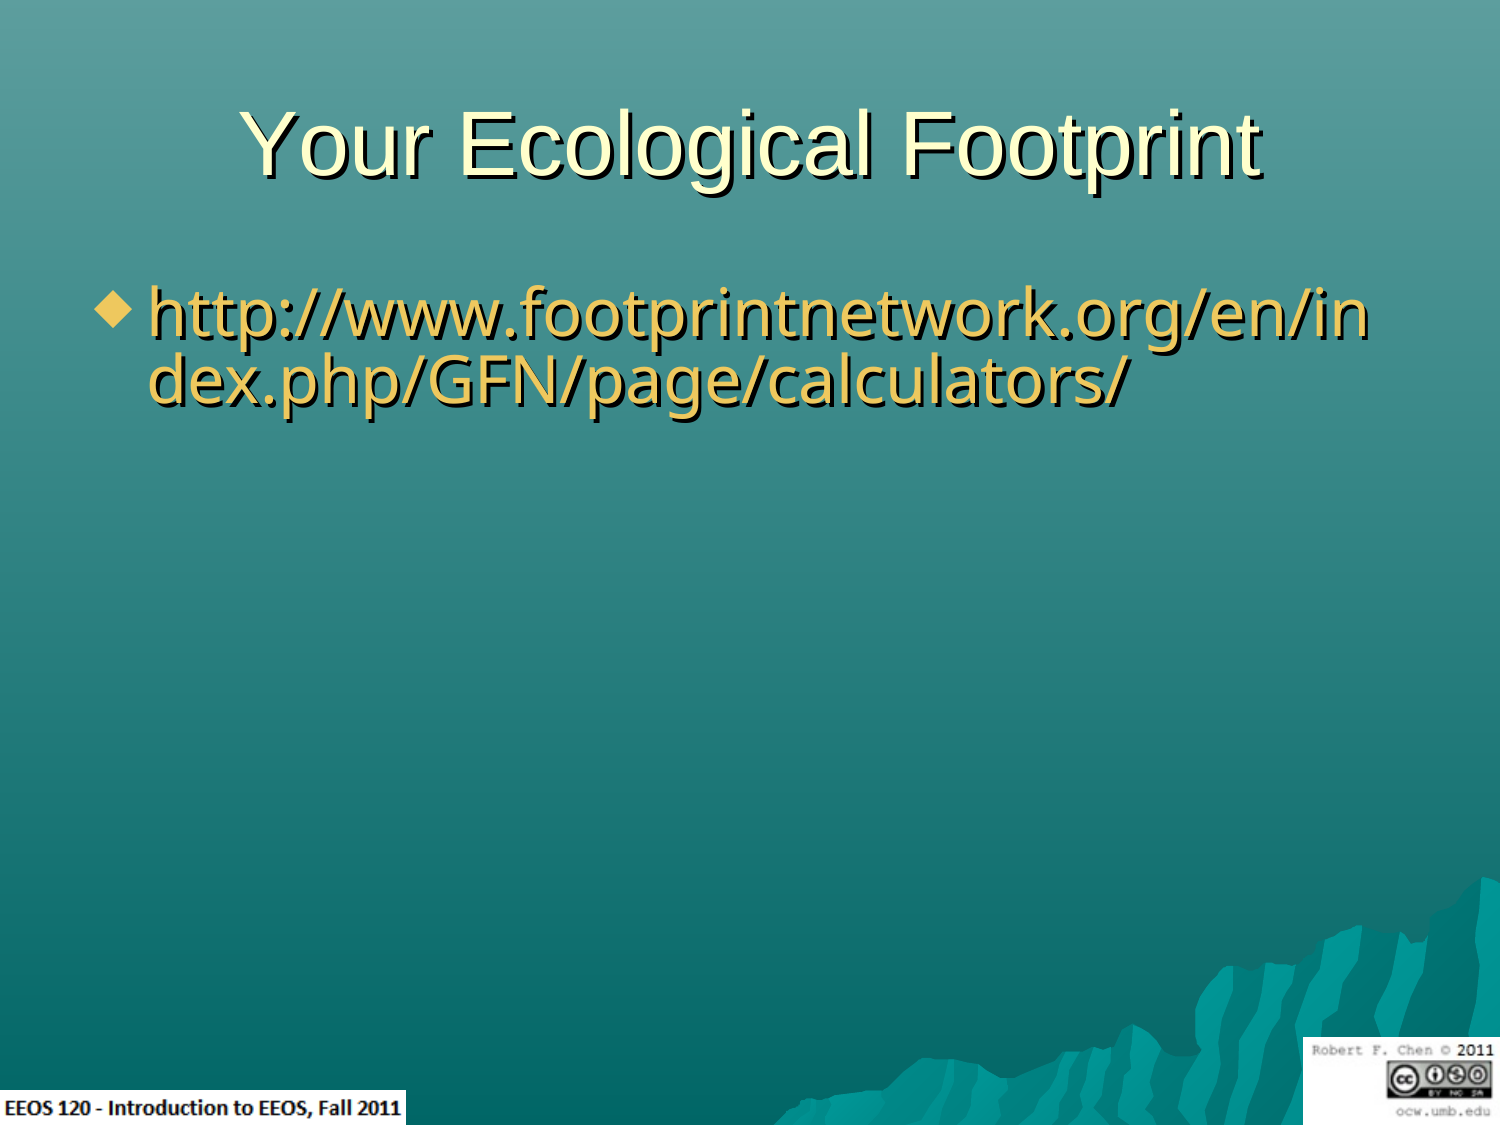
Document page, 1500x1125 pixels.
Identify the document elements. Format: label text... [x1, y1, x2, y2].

title Your Ecological Footprint [75, 45, 1426, 233]
list http://www.footprintnetwork.org/en/index.php/GFN/page/calculators/ [75, 262, 1426, 1006]
picture [1303, 1037, 1500, 1125]
picture [0, 1090, 406, 1125]
